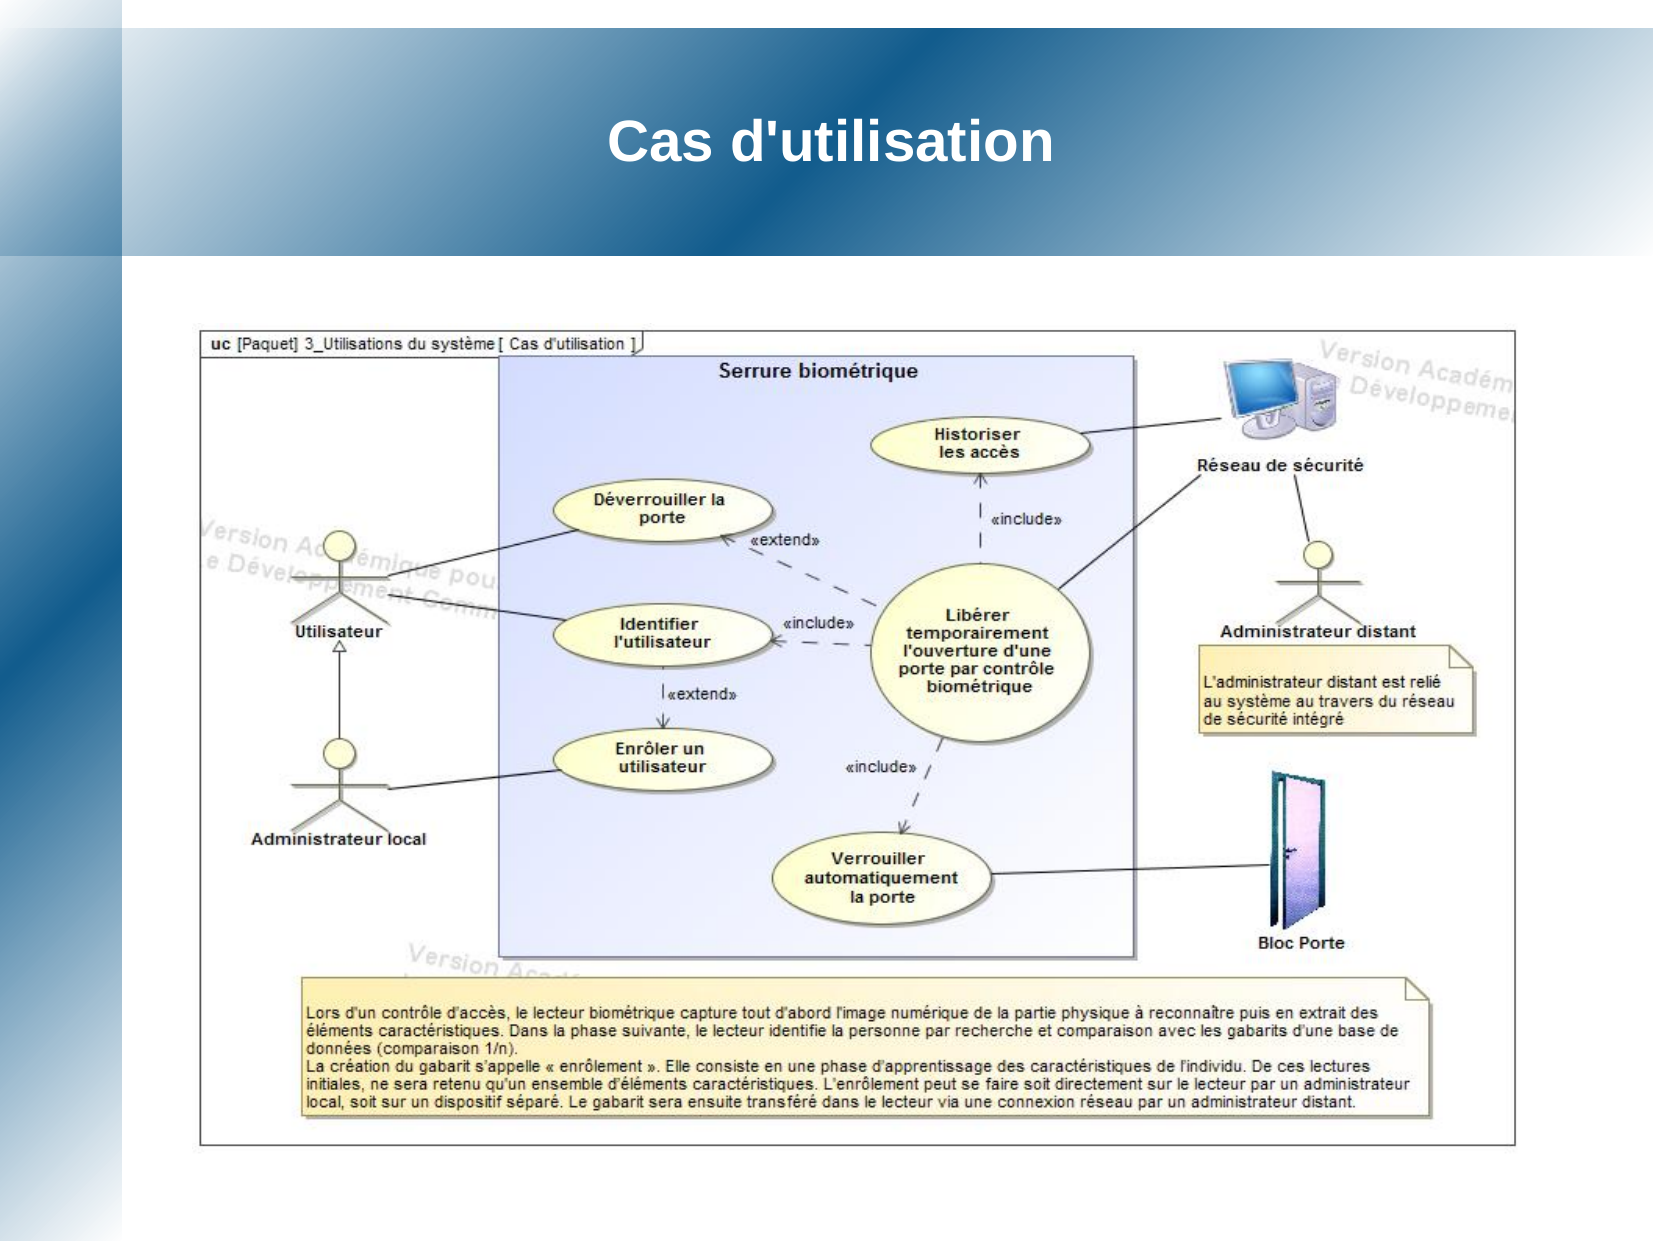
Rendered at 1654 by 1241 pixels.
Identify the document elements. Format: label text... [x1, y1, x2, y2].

title Cas d'utilisation [125, 45, 1537, 238]
subtitle [127, 323, 1603, 1167]
